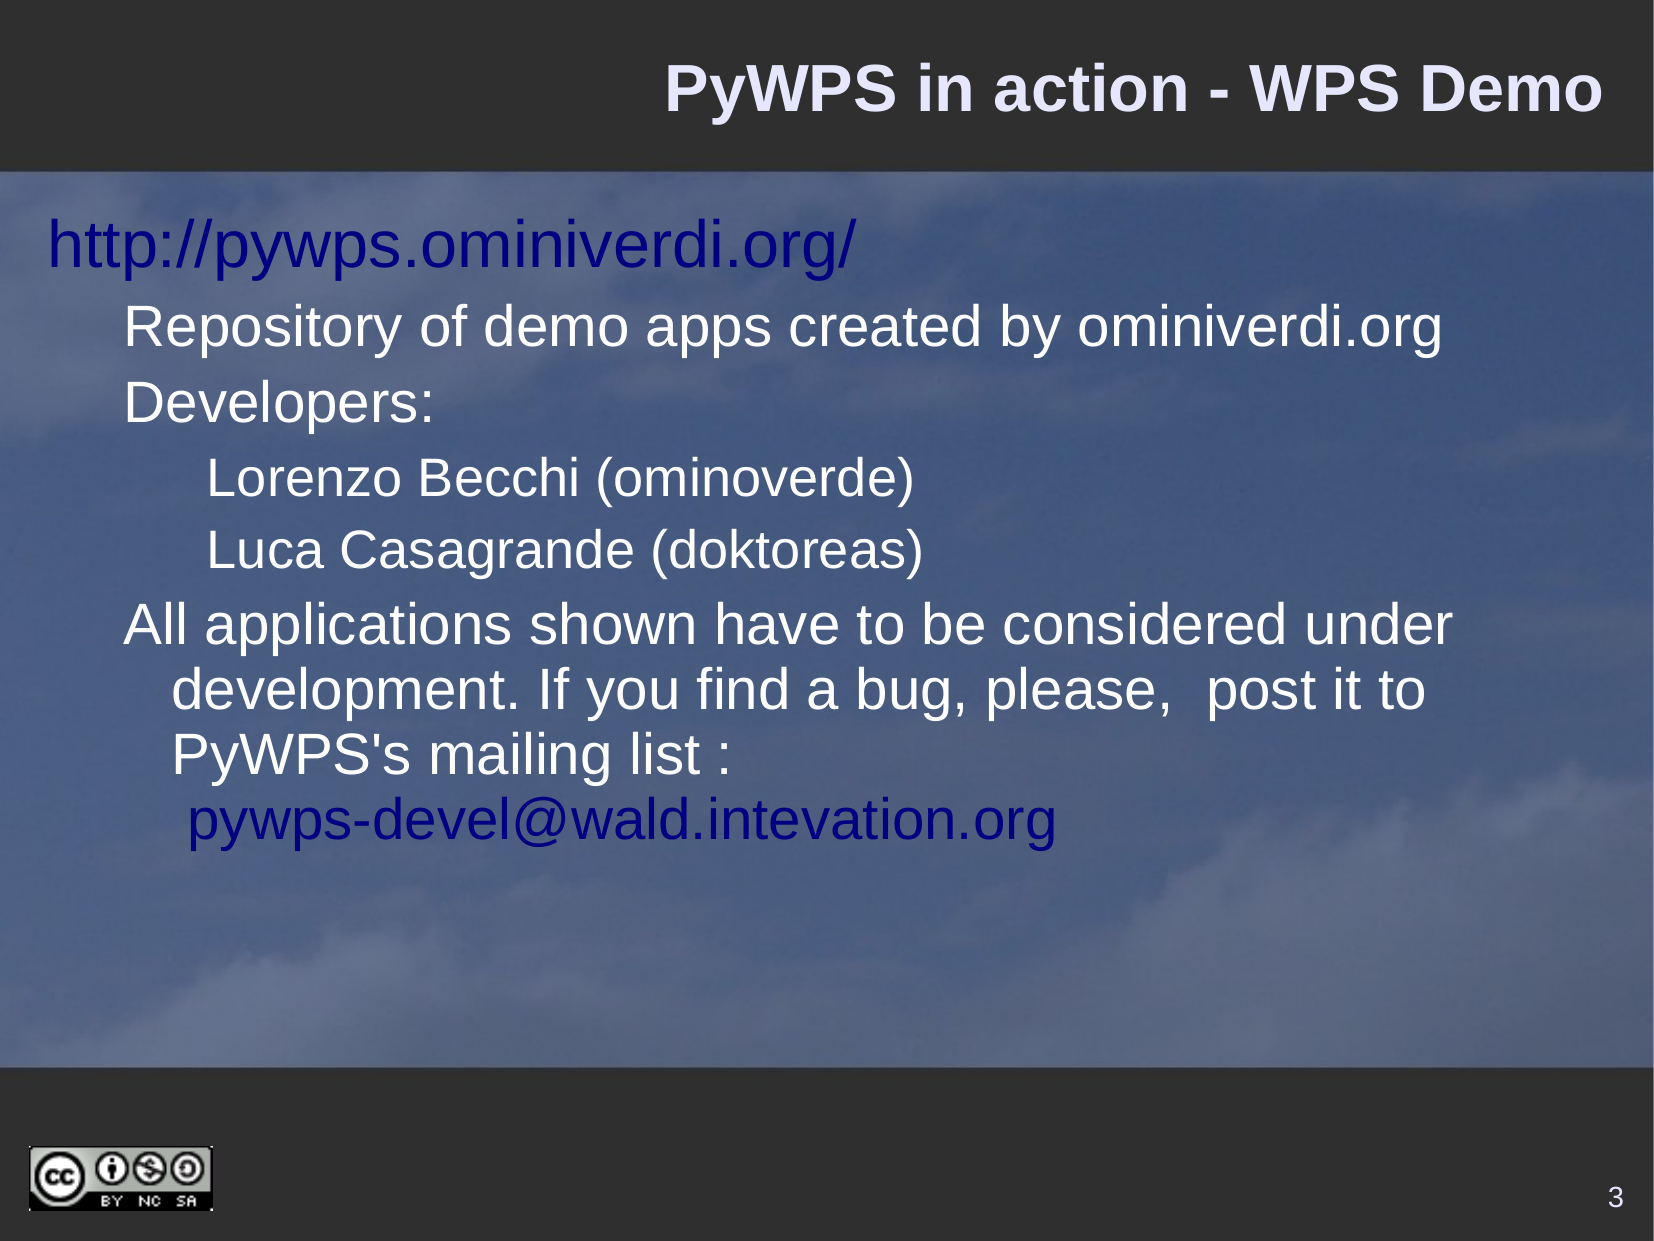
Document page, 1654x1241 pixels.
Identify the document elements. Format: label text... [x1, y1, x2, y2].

title PyWPS in action - WPS Demo [29, 29, 1625, 148]
list http://pywps.ominiverdi.org/ Repository of demo apps created by ominiverdi.org Developers: Lorenzo Becchi (ominoverde) Luca Casagrande (doktoreas) All applications shown have to be considered under development. If you find a bug, please, post it to PyWPS's mailing list : pywps-devel@wald.intevation.org [29, 206, 1625, 1034]
picture [0, 0, 1654, 1241]
